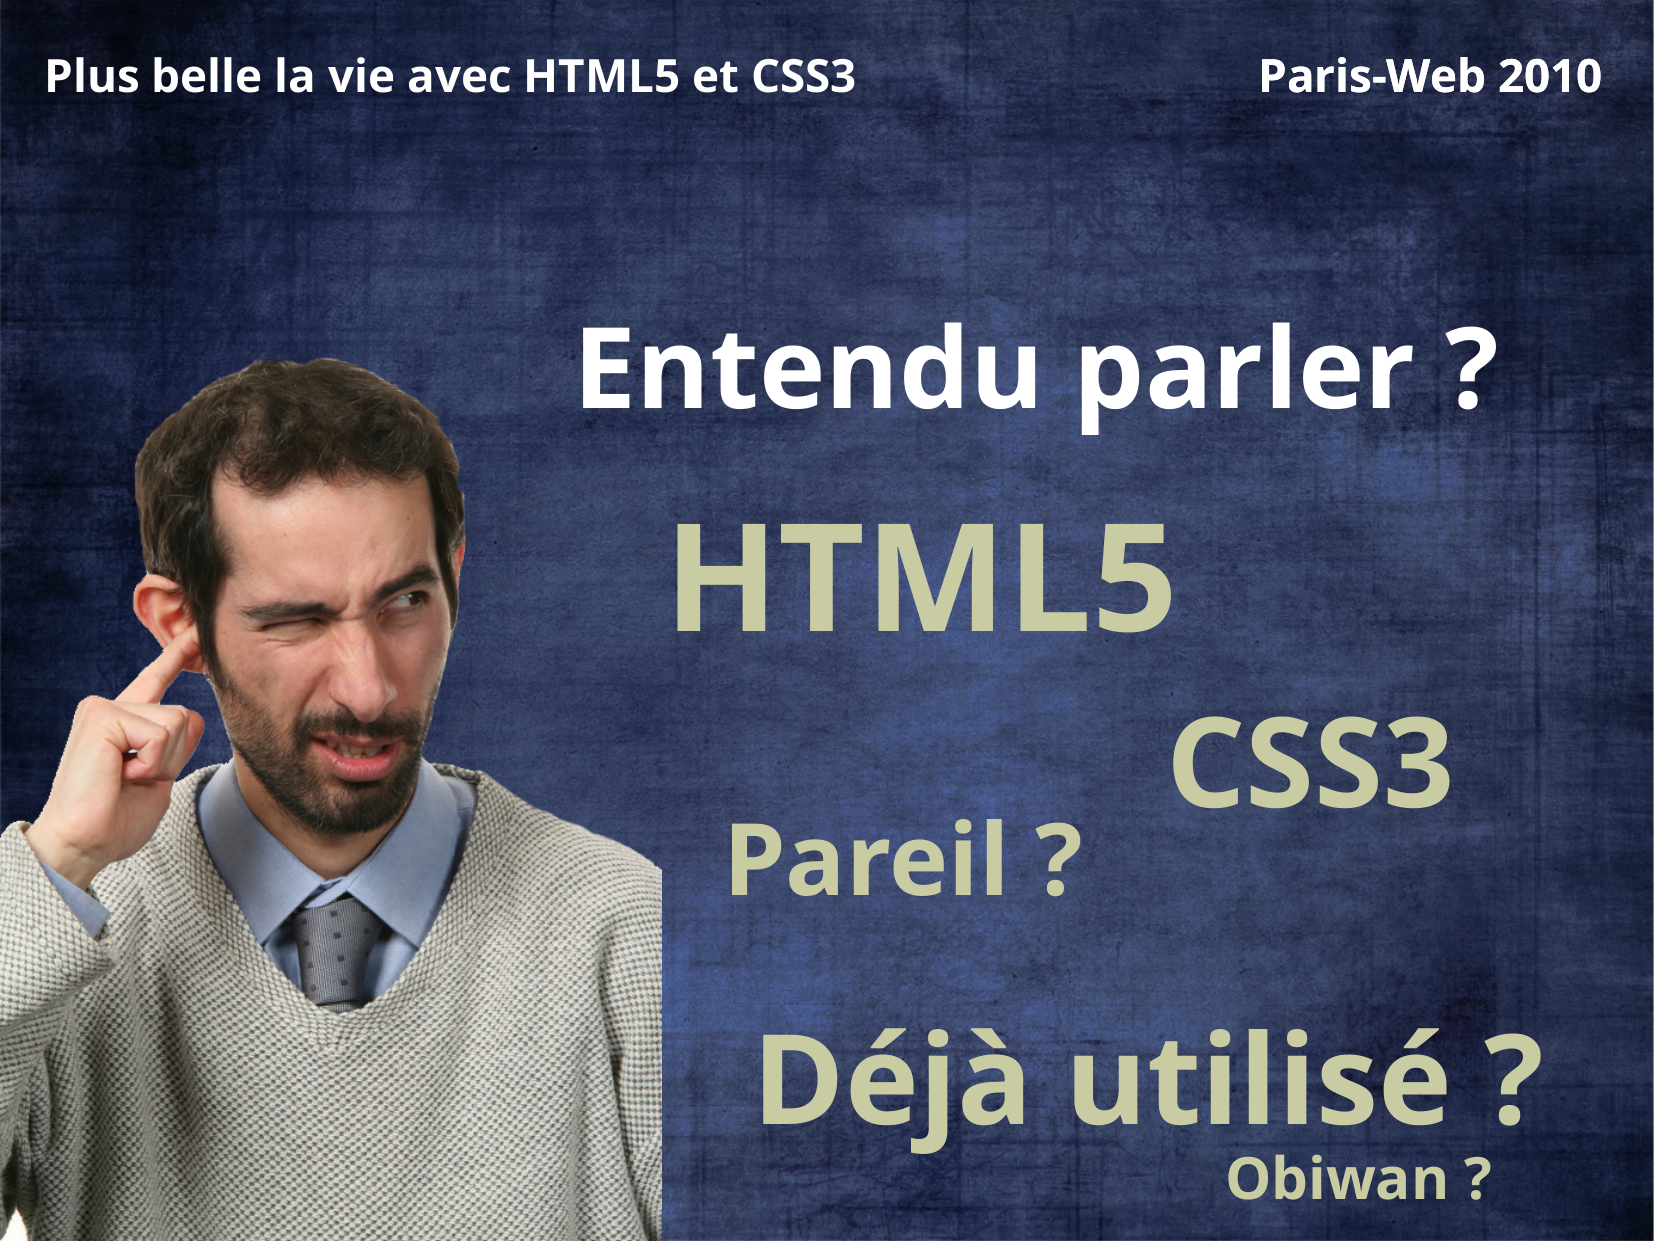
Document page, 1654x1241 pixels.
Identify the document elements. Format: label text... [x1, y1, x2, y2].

text_box CSS3 [1151, 649, 1595, 767]
picture [0, 0, 1654, 1241]
text_box Entendu parler ? [383, 265, 1654, 414]
text_box Pareil ? [708, 767, 1595, 916]
text_box Plus belle la vie avec HTML5 et CSS3 [29, 29, 1063, 97]
text_box Paris-Web 2010 [1228, 29, 1619, 97]
text_box Déjà utilisé ? [738, 966, 1625, 1124]
text_box Obiwan ? [1210, 1122, 1654, 1211]
text_box HTML5 [649, 442, 1477, 628]
